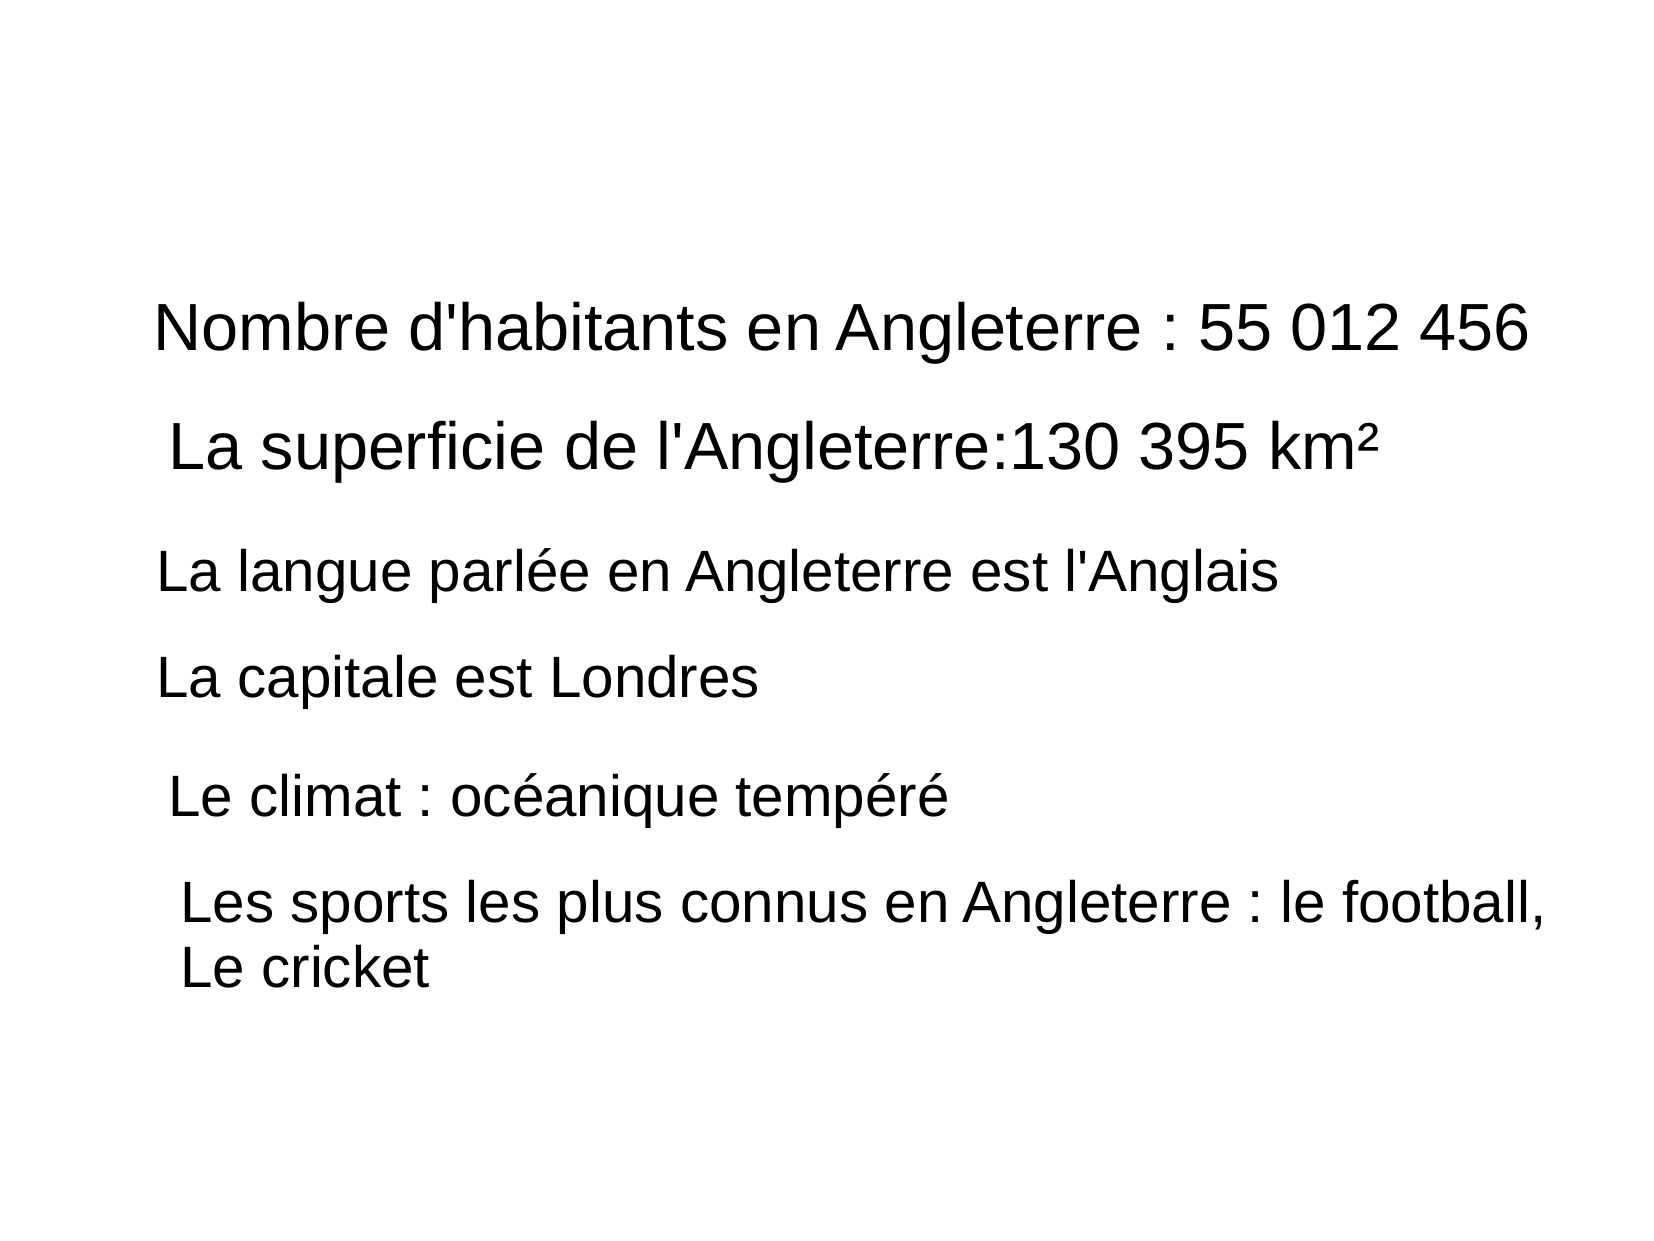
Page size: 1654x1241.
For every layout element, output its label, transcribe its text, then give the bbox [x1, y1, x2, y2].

text_box Le climat : océanique tempéré [153, 755, 983, 836]
list Nombre d'habitants en Angleterre : 55 012 456 [82, 290, 1571, 1109]
text_box La superficie de l'Angleterre:130 395 km² [153, 401, 1396, 492]
text_box La langue parlée en Angleterre est l'Anglais [141, 531, 1313, 612]
text_box La capitale est Londres [141, 637, 776, 718]
text_box Les sports les plus connus en Angleterre : le football, Le cricket [165, 862, 1564, 1007]
